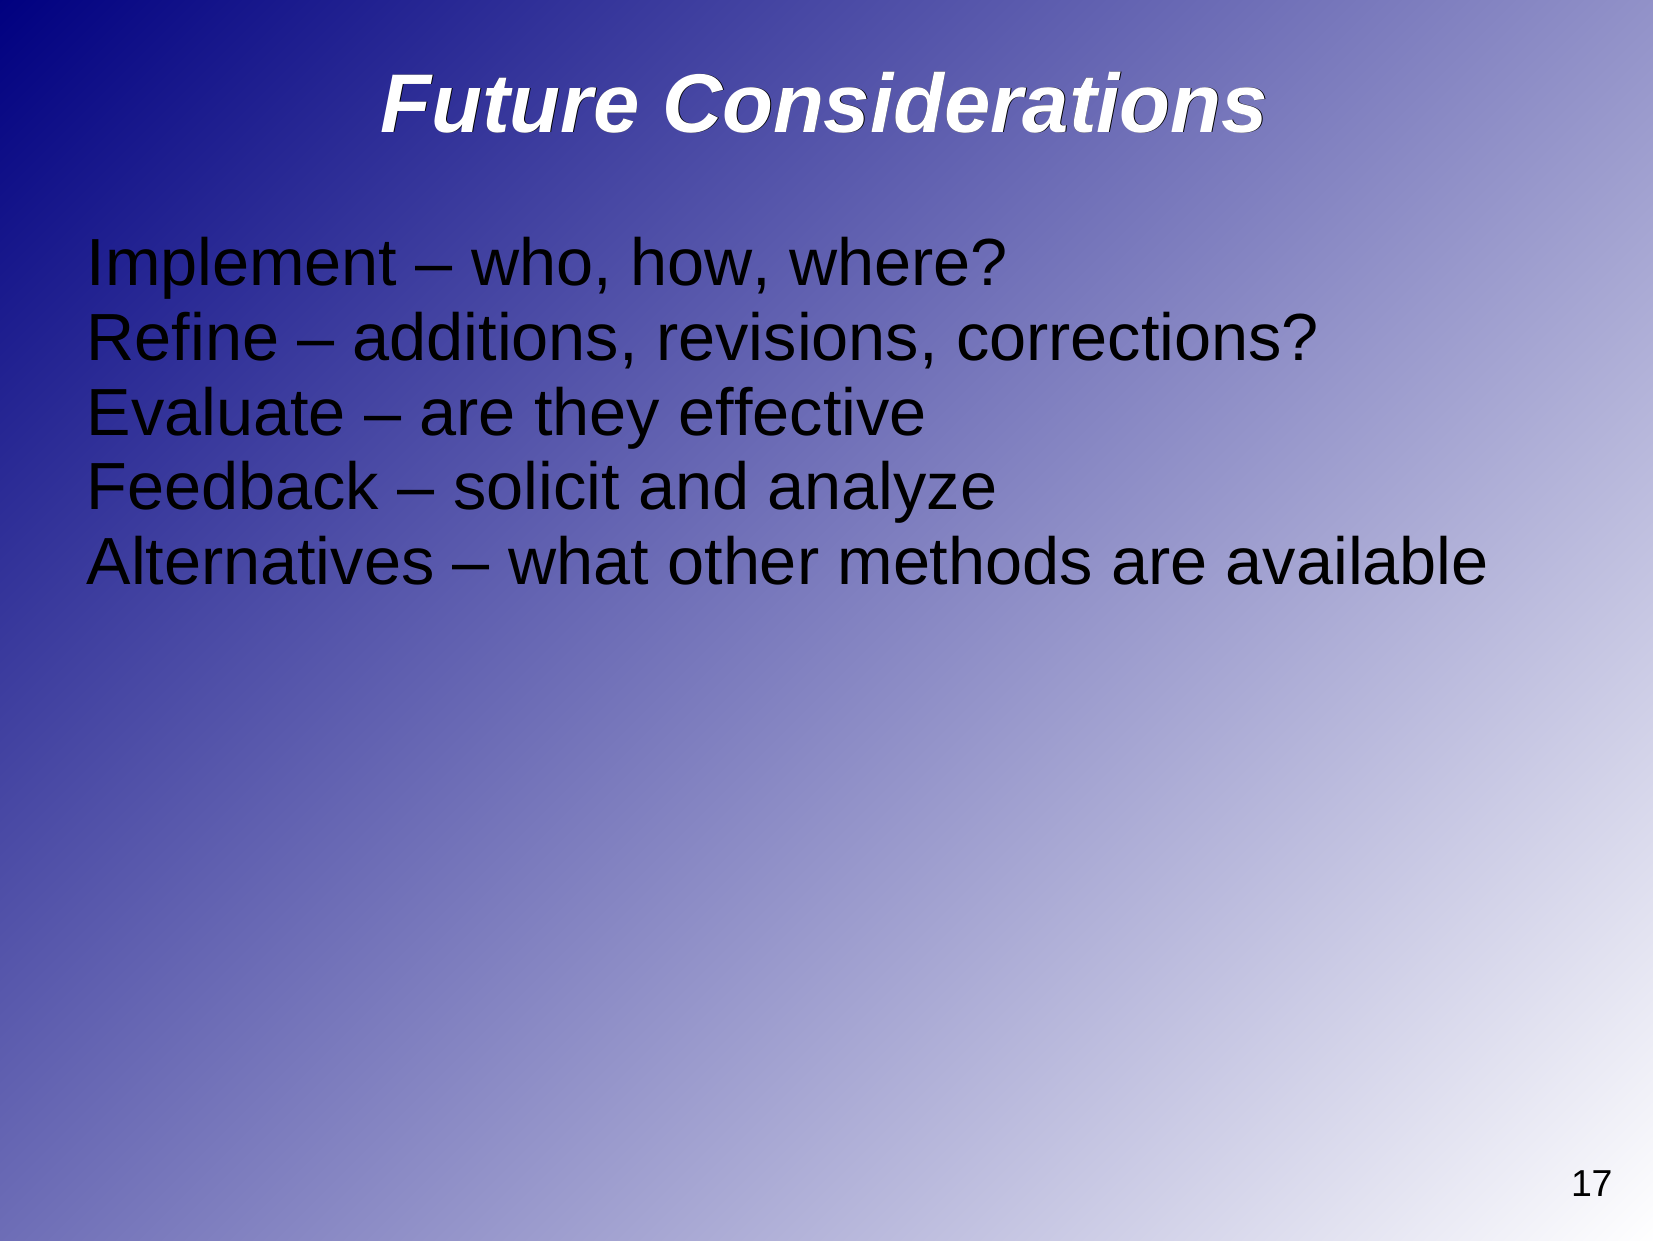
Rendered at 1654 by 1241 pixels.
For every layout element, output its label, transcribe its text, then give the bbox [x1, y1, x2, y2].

list Implement – who, how, where? Refine – additions, revisions, corrections? Evaluate – are they effective Feedback – solicit and analyze Alternatives – what other methods are available [74, 225, 1575, 1163]
title Future Considerations [37, 19, 1612, 188]
